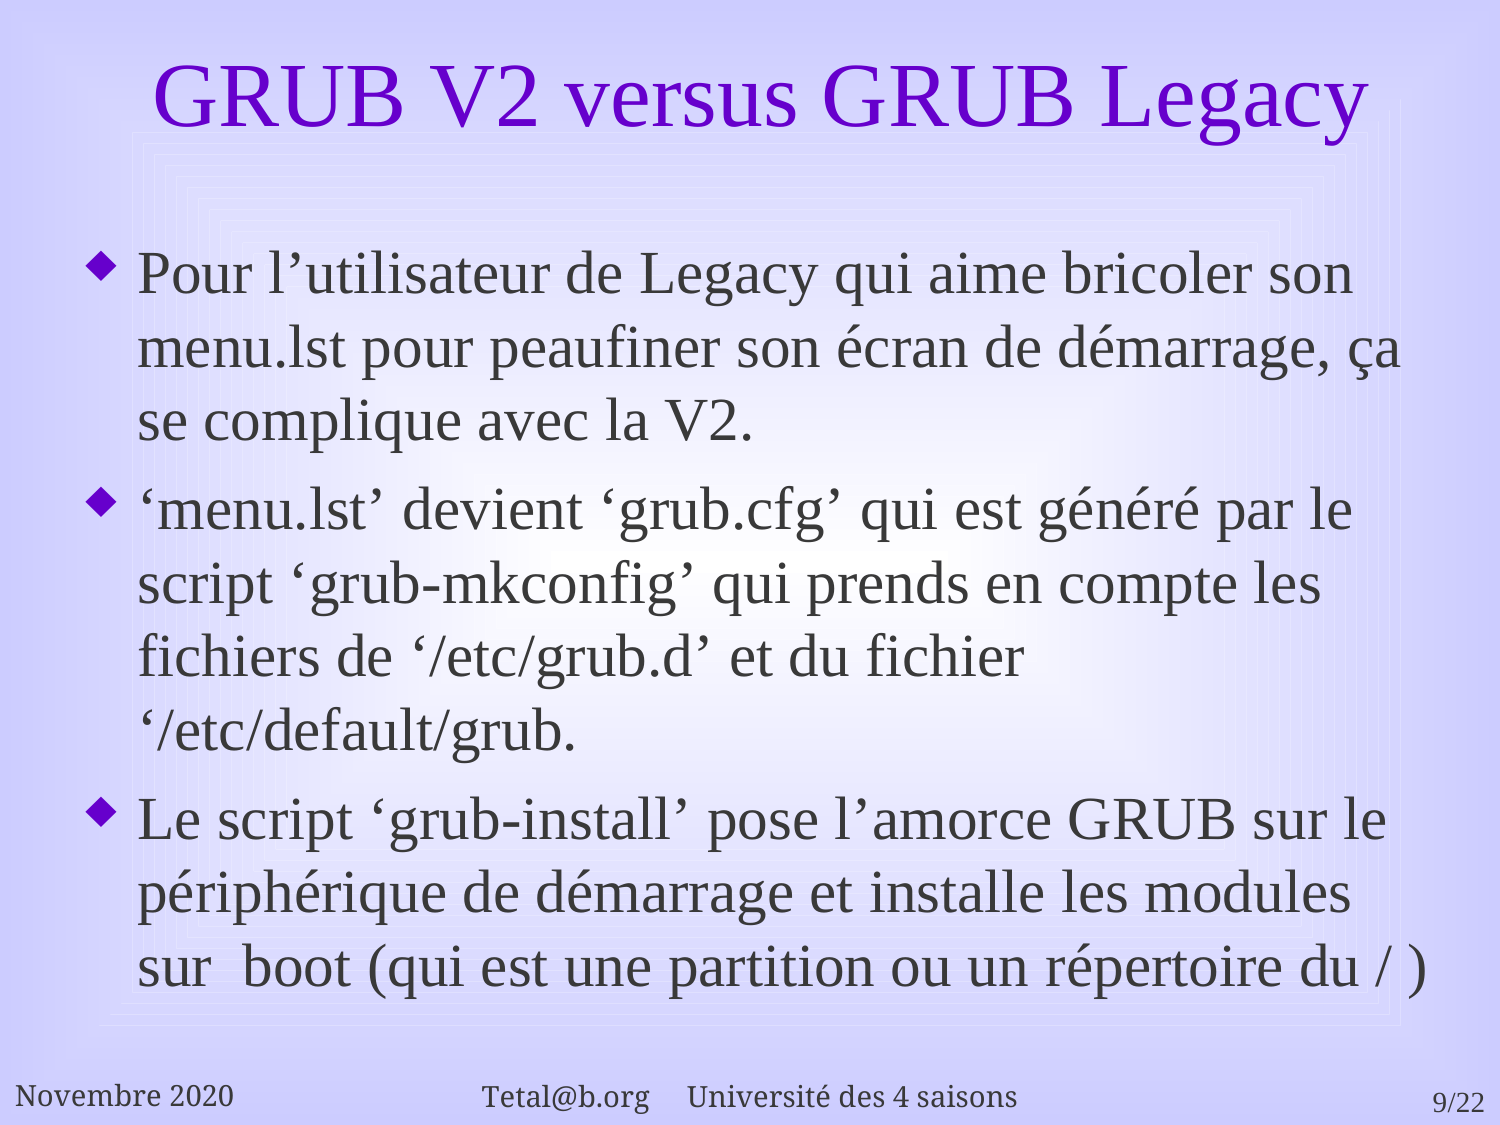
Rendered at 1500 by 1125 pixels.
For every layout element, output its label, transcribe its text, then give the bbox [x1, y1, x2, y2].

list Pour l’utilisateur de Legacy qui aime bricoler son menu.lst pour peaufiner son écran de démarrage, ça se complique avec la V2. ‘menu.lst’ devient ‘grub.cfg’ qui est généré par le script ‘grub-mkconfig’ qui prends en compte les fichiers de ‘/etc/grub.d’ et du fichier ‘/etc/default/grub. Le script ‘grub-install’ pose l’amorce GRUB sur le périphérique de démarrage et installe les modules sur boot (qui est une partition ou un répertoire du / ) [70, 224, 1453, 1016]
title GRUB V2 versus GRUB Legacy [94, 2, 1430, 178]
